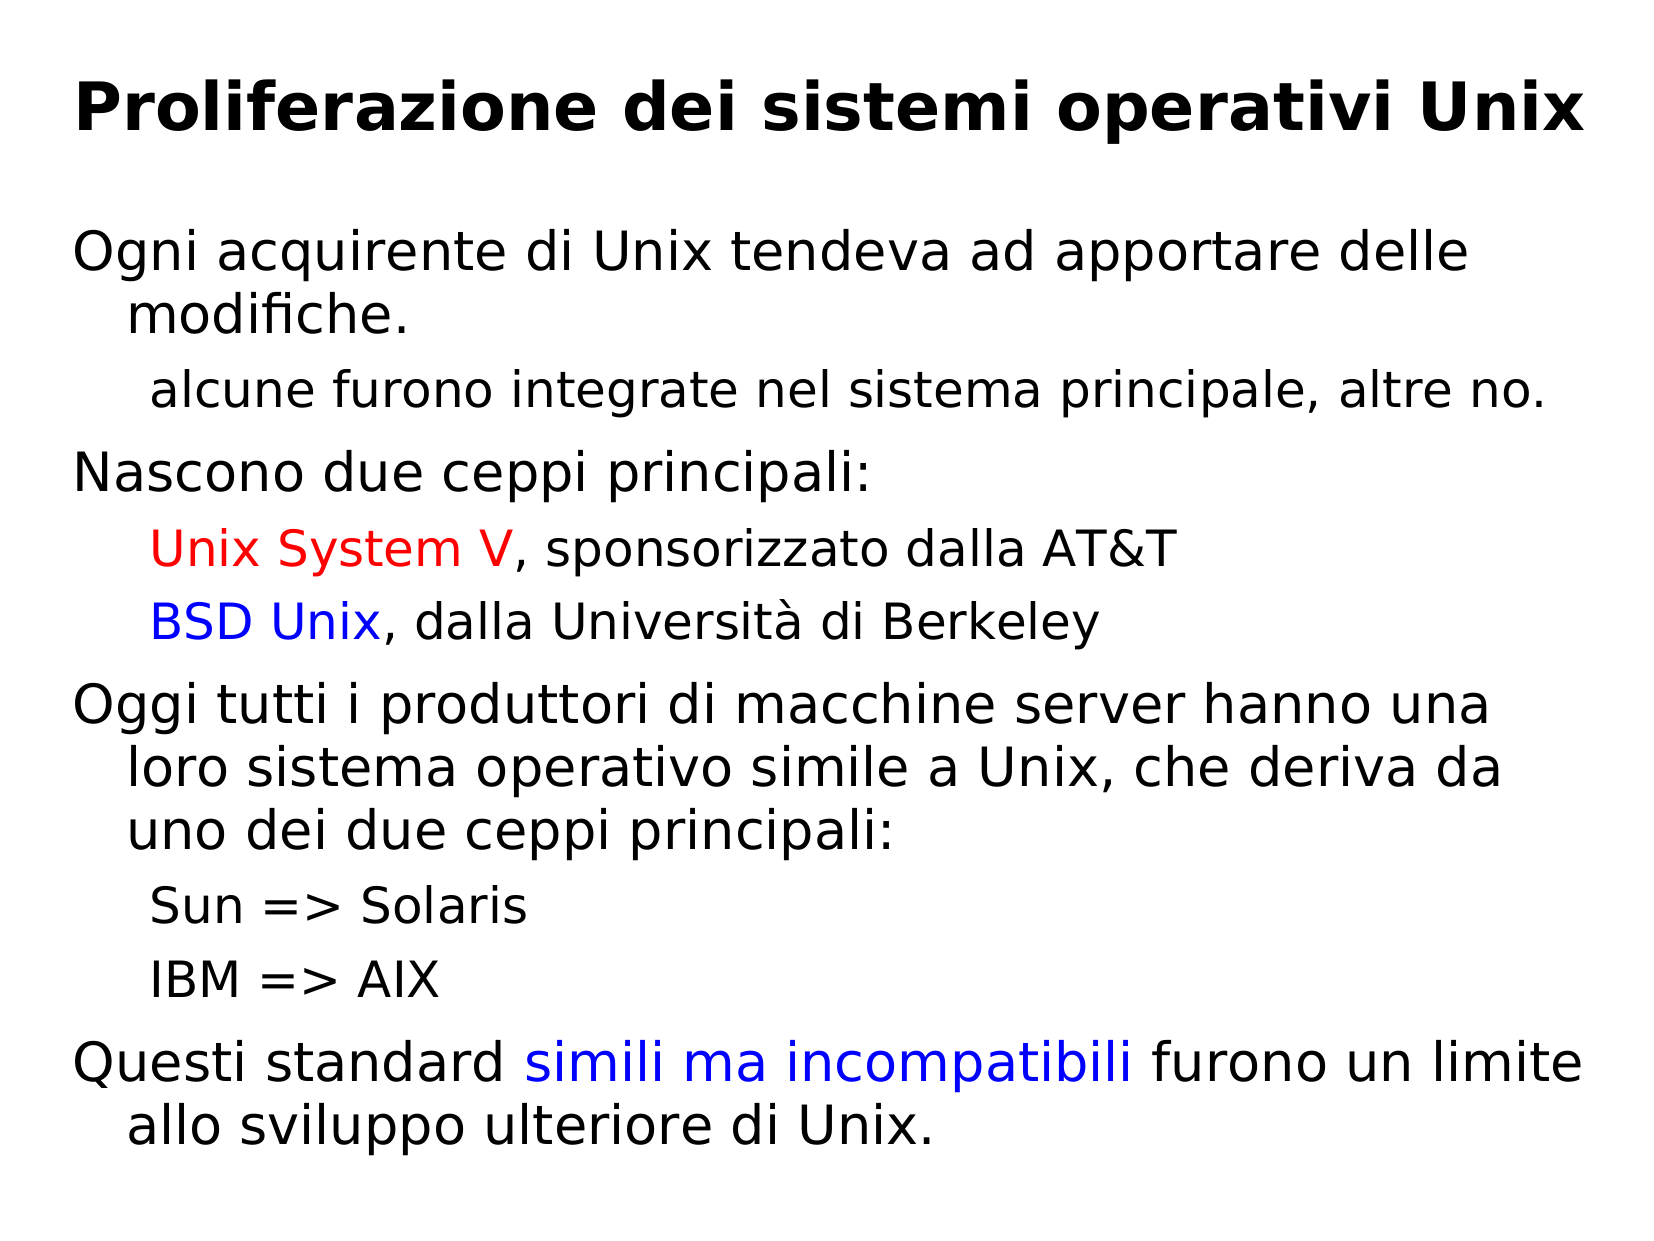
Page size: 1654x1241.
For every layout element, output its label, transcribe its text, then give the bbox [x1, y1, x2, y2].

list Ogni acquirente di Unix tendeva ad apportare delle modifiche. alcune furono integrate nel sistema principale, altre no. Nascono due ceppi principali: Unix System V, sponsorizzato dalla AT&T BSD Unix, dalla Università di Berkeley Oggi tutti i produttori di macchine server hanno una loro sistema operativo simile a Unix, che deriva da uno dei due ceppi principali: Sun => Solaris IBM => AIX Questi standard simili ma incompatibili furono un limite allo sviluppo ulteriore di Unix. [55, 219, 1605, 1179]
title Proliferazione dei sistemi operativi Unix [52, 42, 1608, 173]
